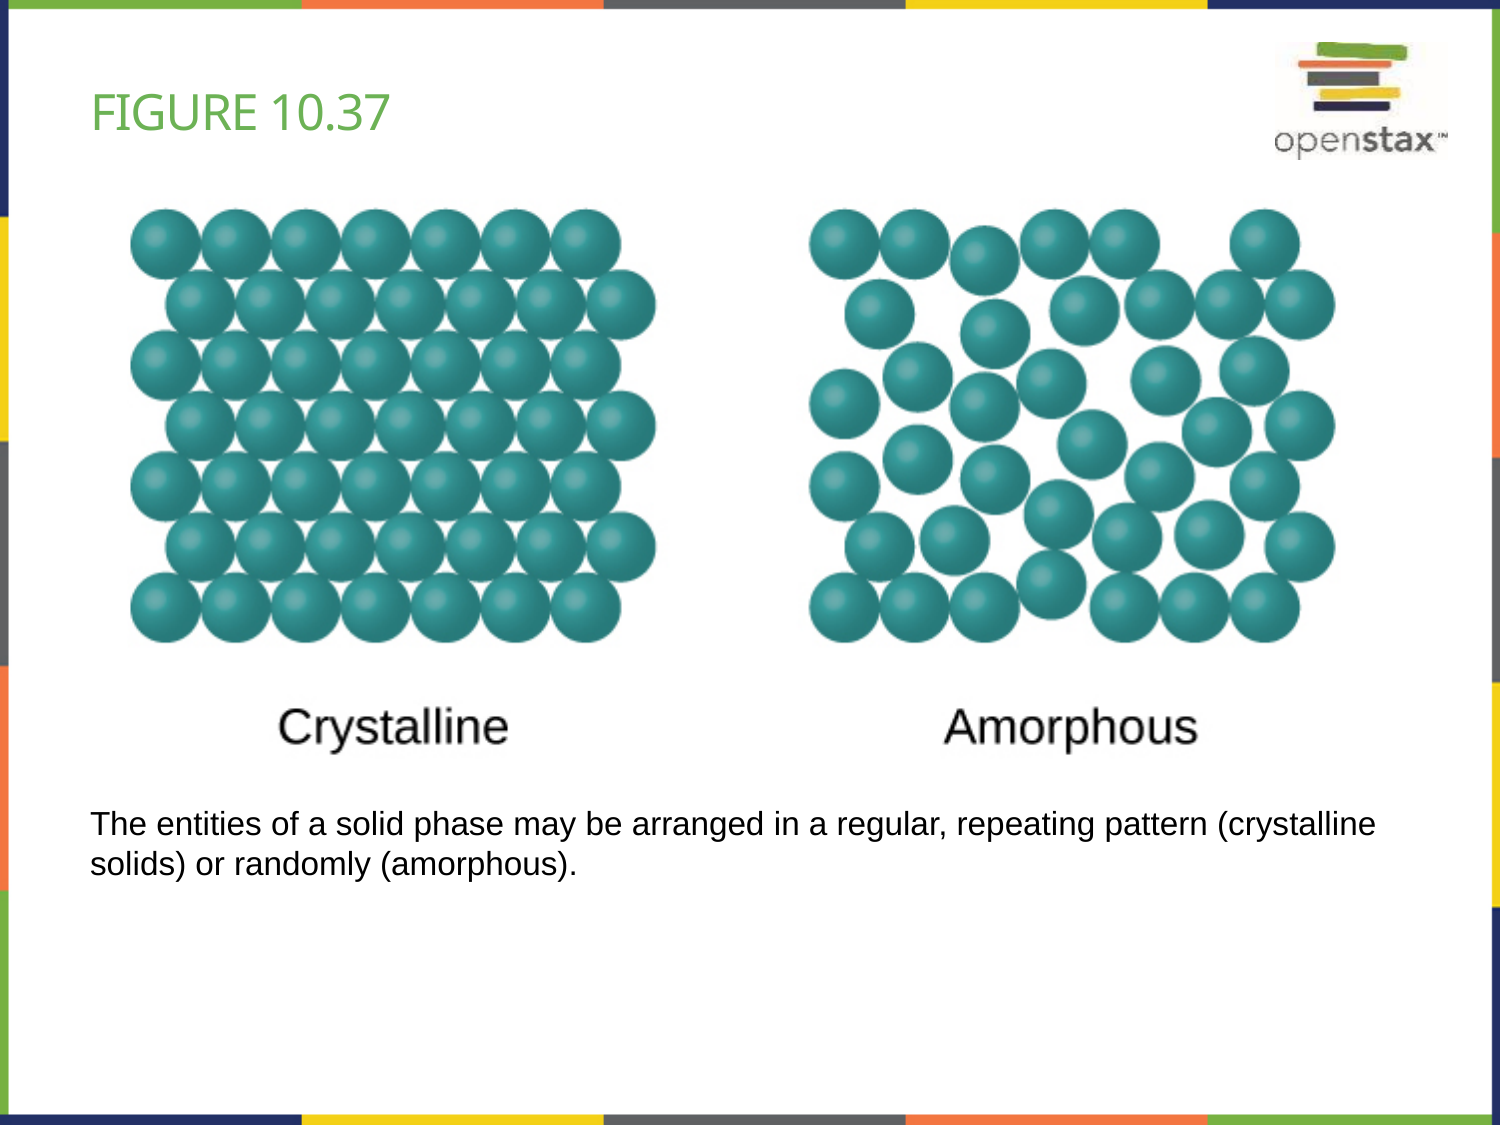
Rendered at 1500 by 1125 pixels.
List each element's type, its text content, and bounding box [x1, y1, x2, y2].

list The entities of a solid phase may be arranged in a regular, repeating pattern (crystalline solids) or randomly (amorphous). [75, 794, 1398, 986]
title Figure 10.37 [75, 39, 1398, 148]
picture [0, 0, 1500, 1125]
